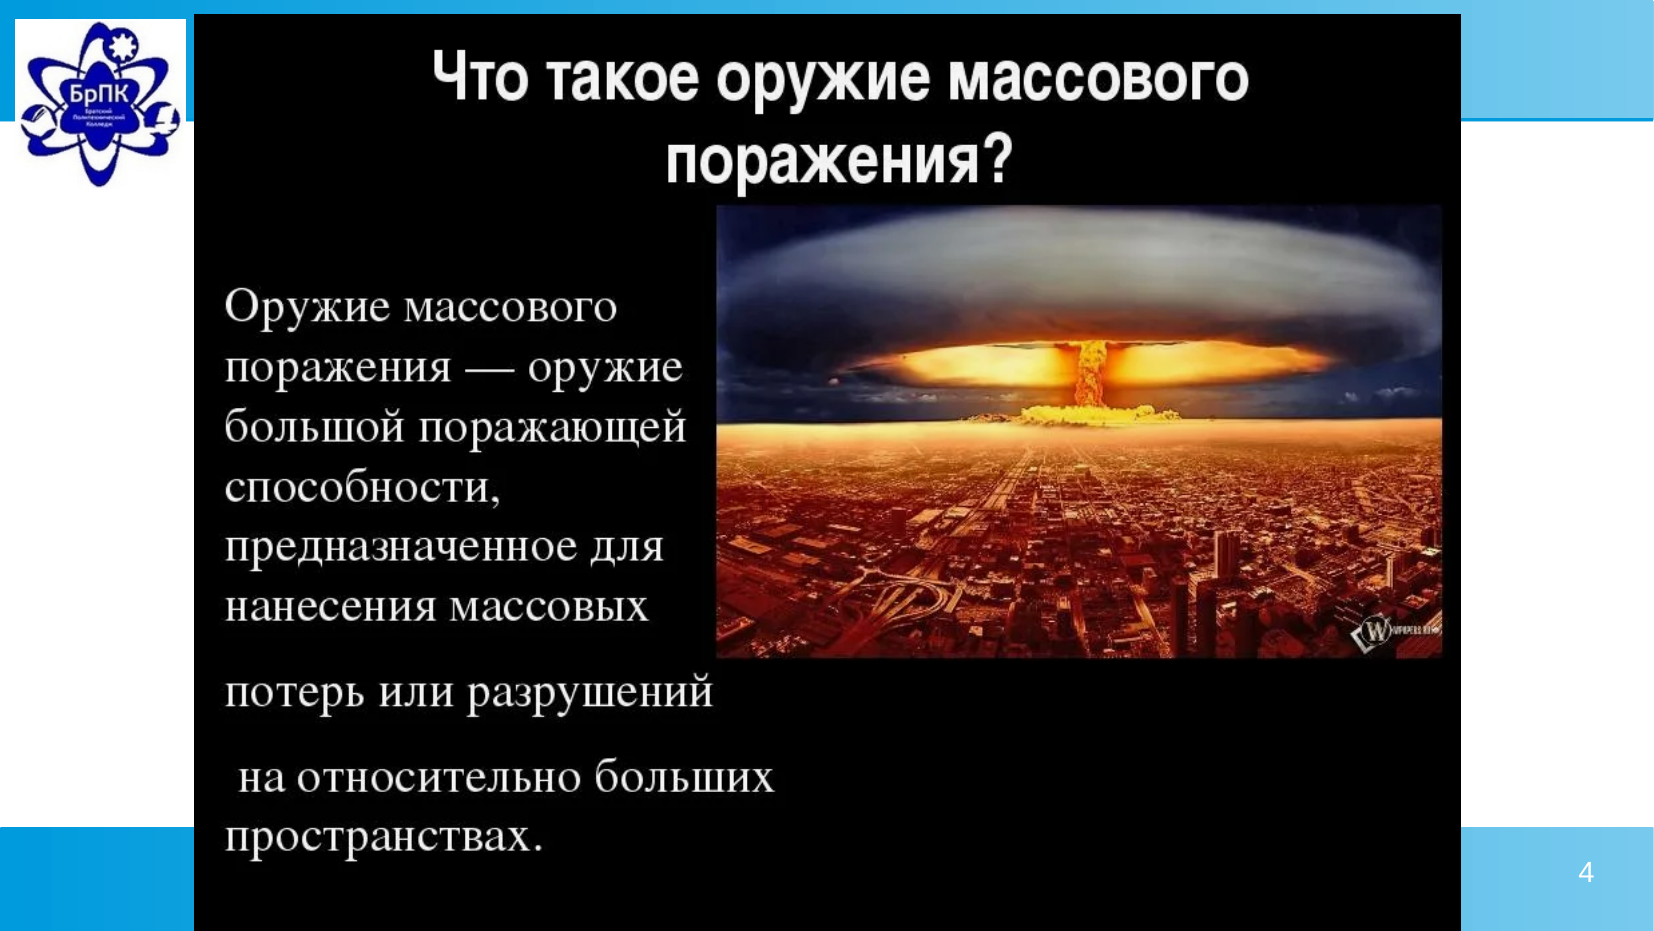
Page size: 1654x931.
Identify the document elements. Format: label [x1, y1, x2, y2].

picture [194, 14, 1461, 931]
picture [15, 20, 186, 190]
